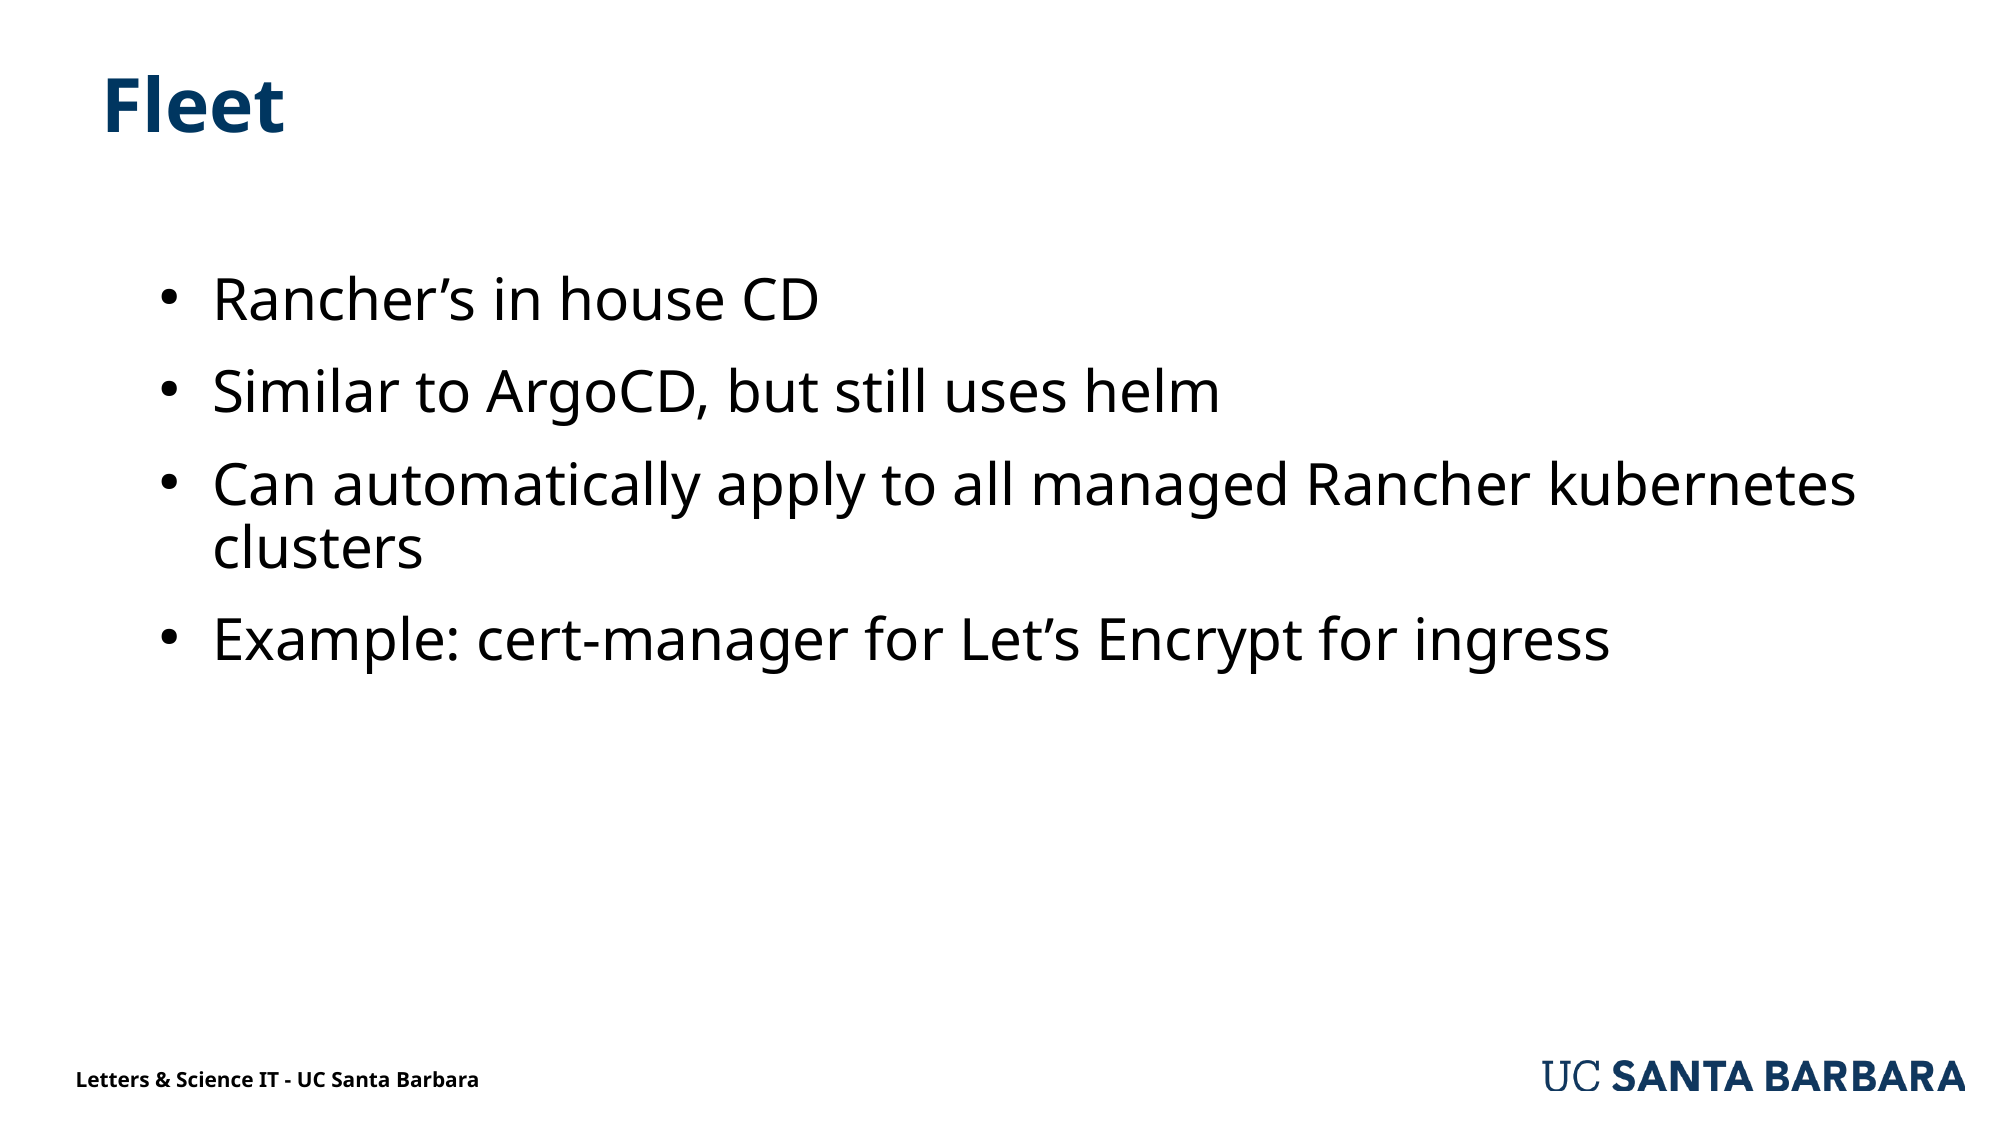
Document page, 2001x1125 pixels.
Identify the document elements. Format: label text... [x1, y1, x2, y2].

list Rancher’s in house CD Similar to ArgoCD, but still uses helm Can automatically apply to all managed Rancher kubernetes clusters Example: cert-manager for Let’s Encrypt for ingress [126, 262, 1876, 977]
title Fleet [86, 59, 1914, 158]
